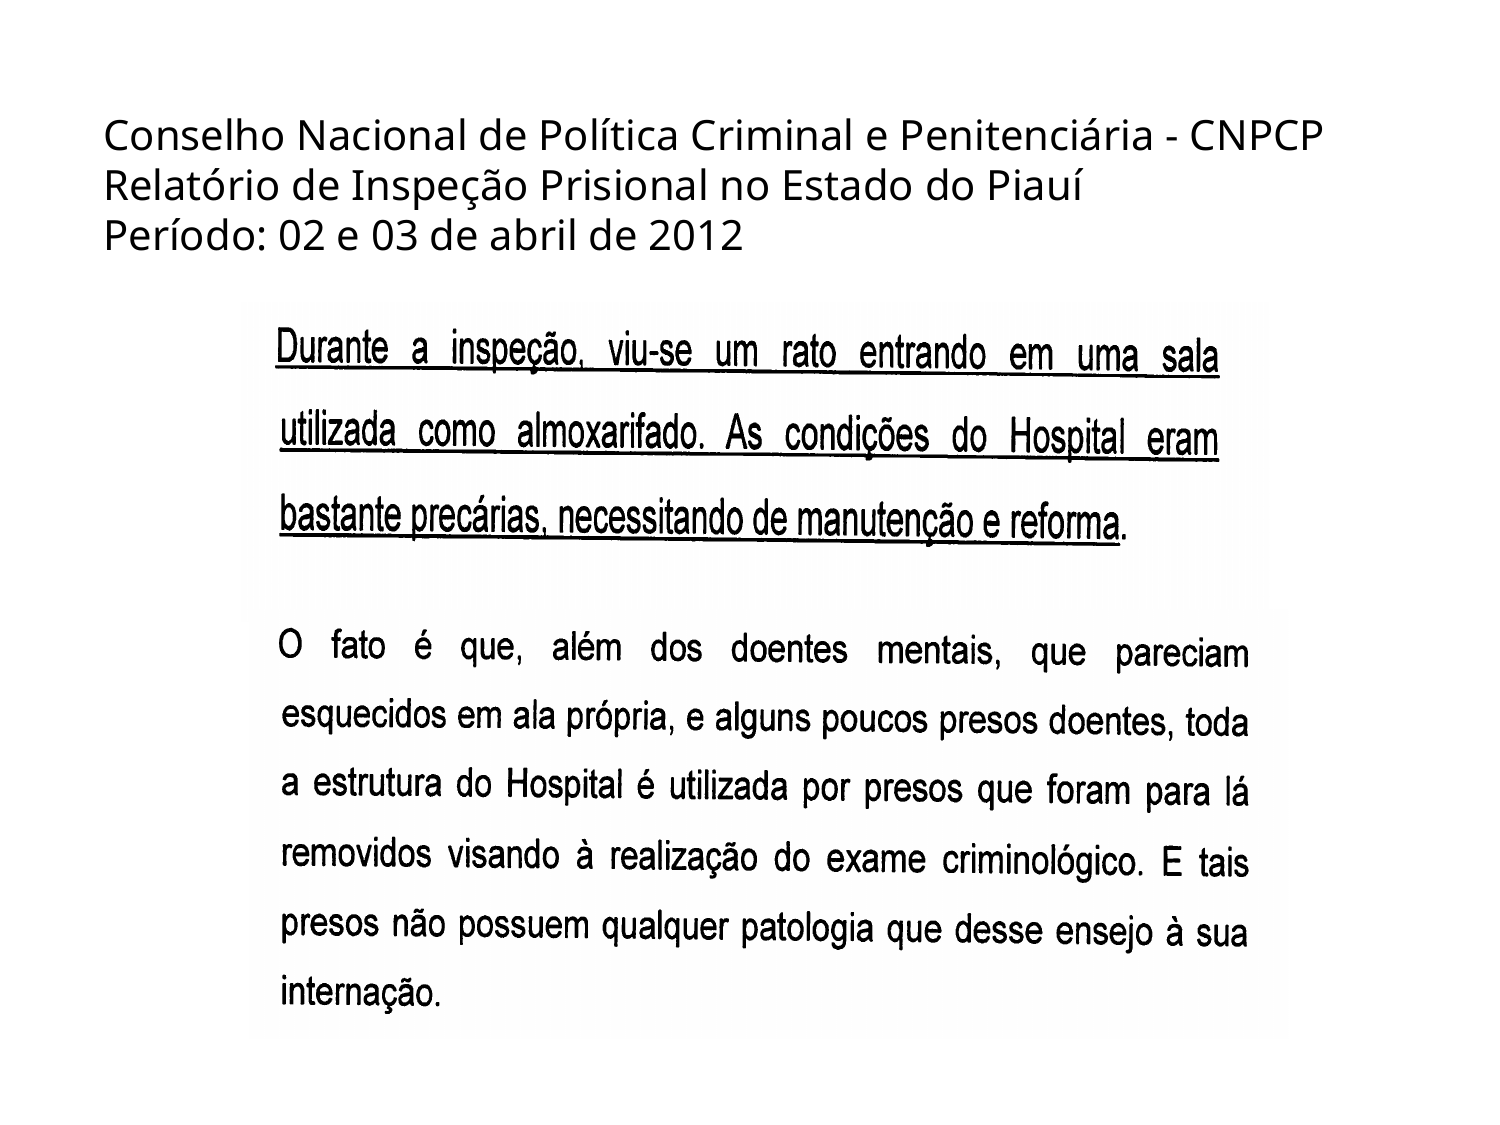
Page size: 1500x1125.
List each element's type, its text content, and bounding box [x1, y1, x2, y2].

picture [241, 302, 1289, 1039]
title Conselho Nacional de Política Criminal e Penitenciária - CNPCP Relatório de Inspeção Prisional no Estado do Piauí Período: 02 e 03 de abril de 2012 [88, 101, 1364, 291]
